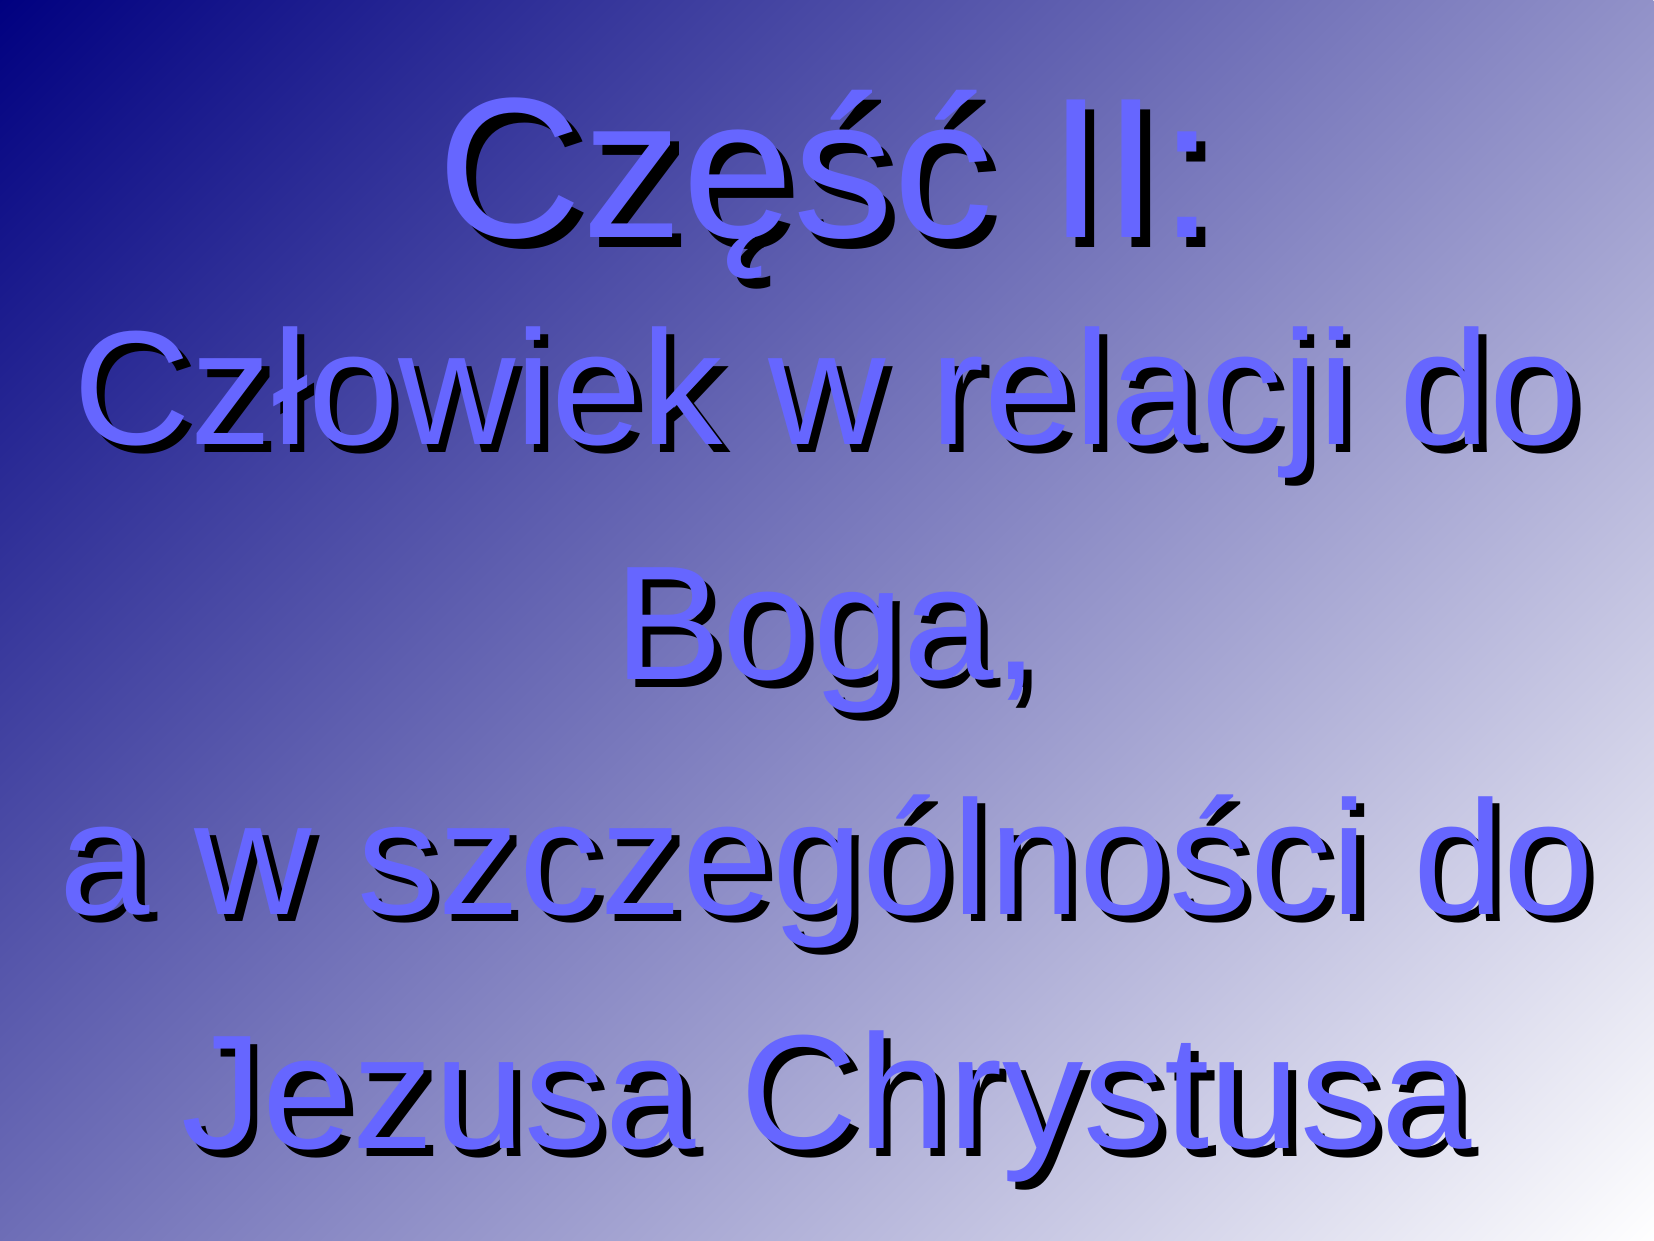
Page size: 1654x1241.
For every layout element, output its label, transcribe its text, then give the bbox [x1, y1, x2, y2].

subtitle Część II: Człowiek w relacji do Boga, a w szczególności do Jezusa Chrystusa [40, 56, 1614, 1184]
